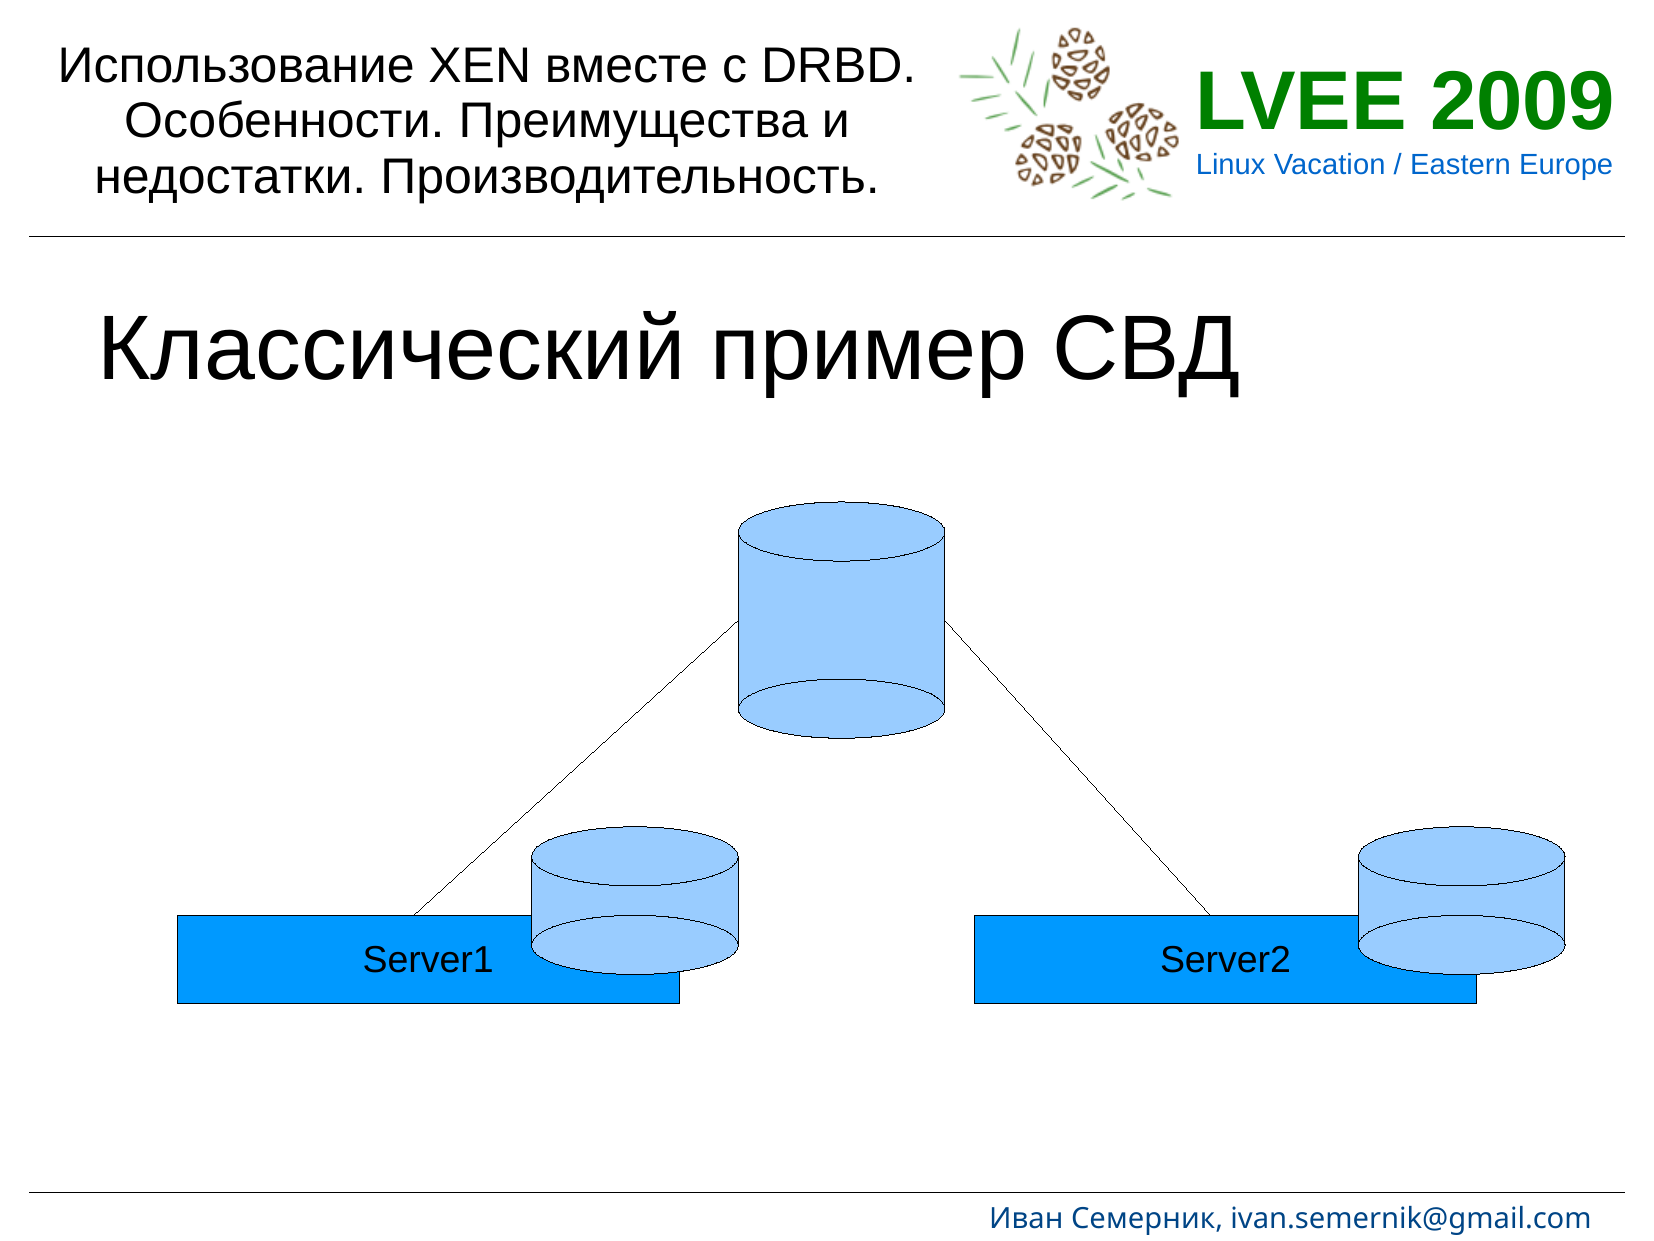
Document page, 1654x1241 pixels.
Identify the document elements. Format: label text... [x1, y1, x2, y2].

text_box Server1 [177, 915, 680, 1004]
text_box Иван Семерник, ivan.semernik@gmail.com [974, 1189, 1654, 1241]
picture [953, 11, 1182, 207]
text_box Server2 [974, 915, 1477, 1004]
text_box Использование XEN вместе с DRBD. Особенности. Преимущества и недостатки. Производительность. [0, 29, 975, 212]
text_box LVEE 2009 Linux Vacation / Eastern Europe [1181, 47, 1654, 188]
text_box Классический пример СВД [82, 289, 1625, 407]
text_box [1358, 826, 1566, 975]
text_box [738, 501, 945, 739]
text_box [531, 826, 739, 975]
